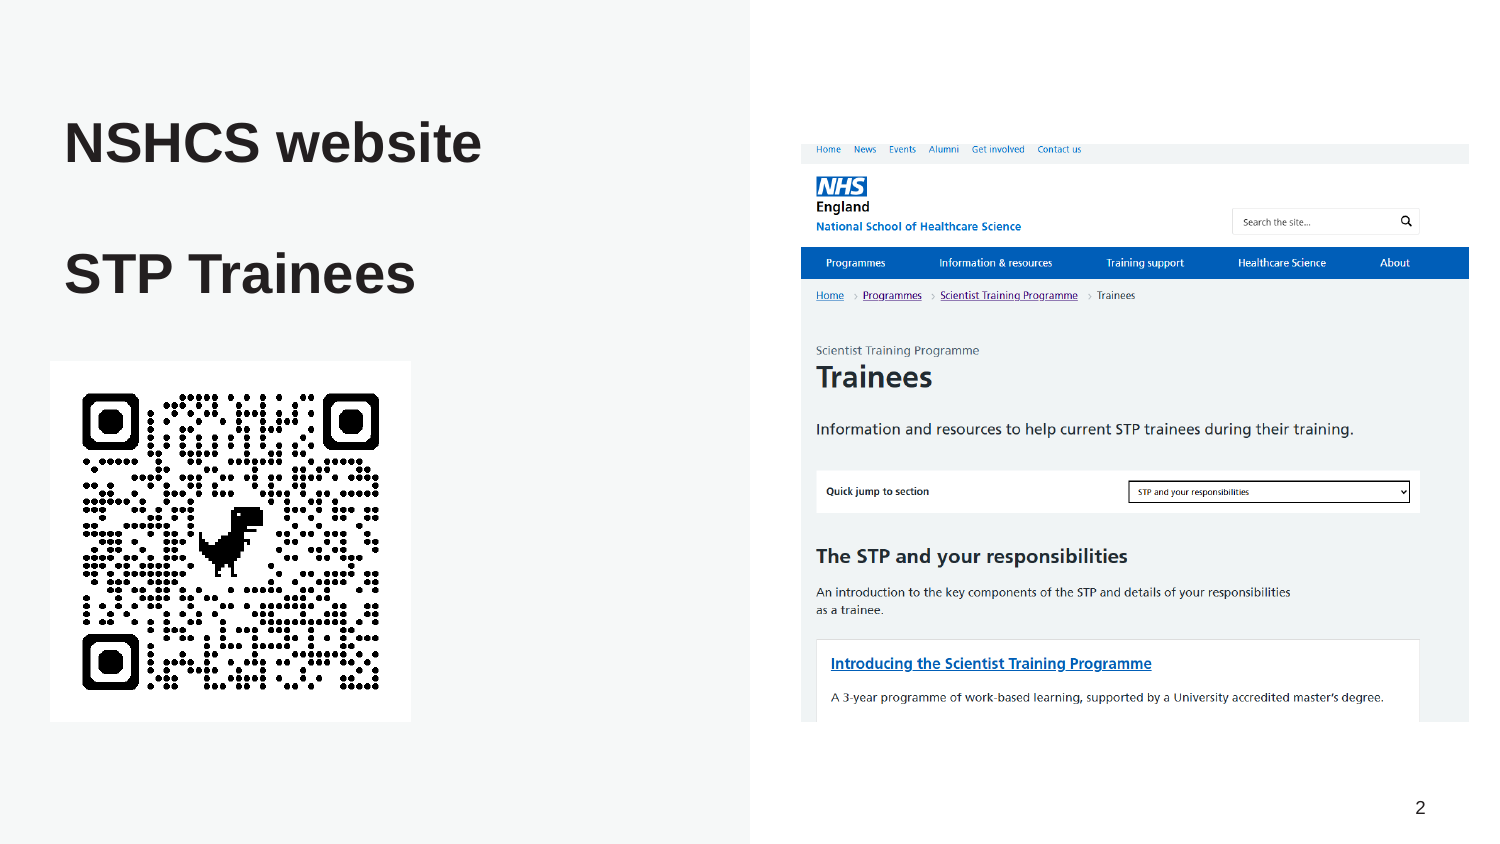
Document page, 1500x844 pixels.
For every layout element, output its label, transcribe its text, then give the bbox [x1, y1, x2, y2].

picture [50, 361, 411, 722]
title NSHCS website STP Trainees [49, 100, 654, 343]
picture [801, 144, 1469, 722]
